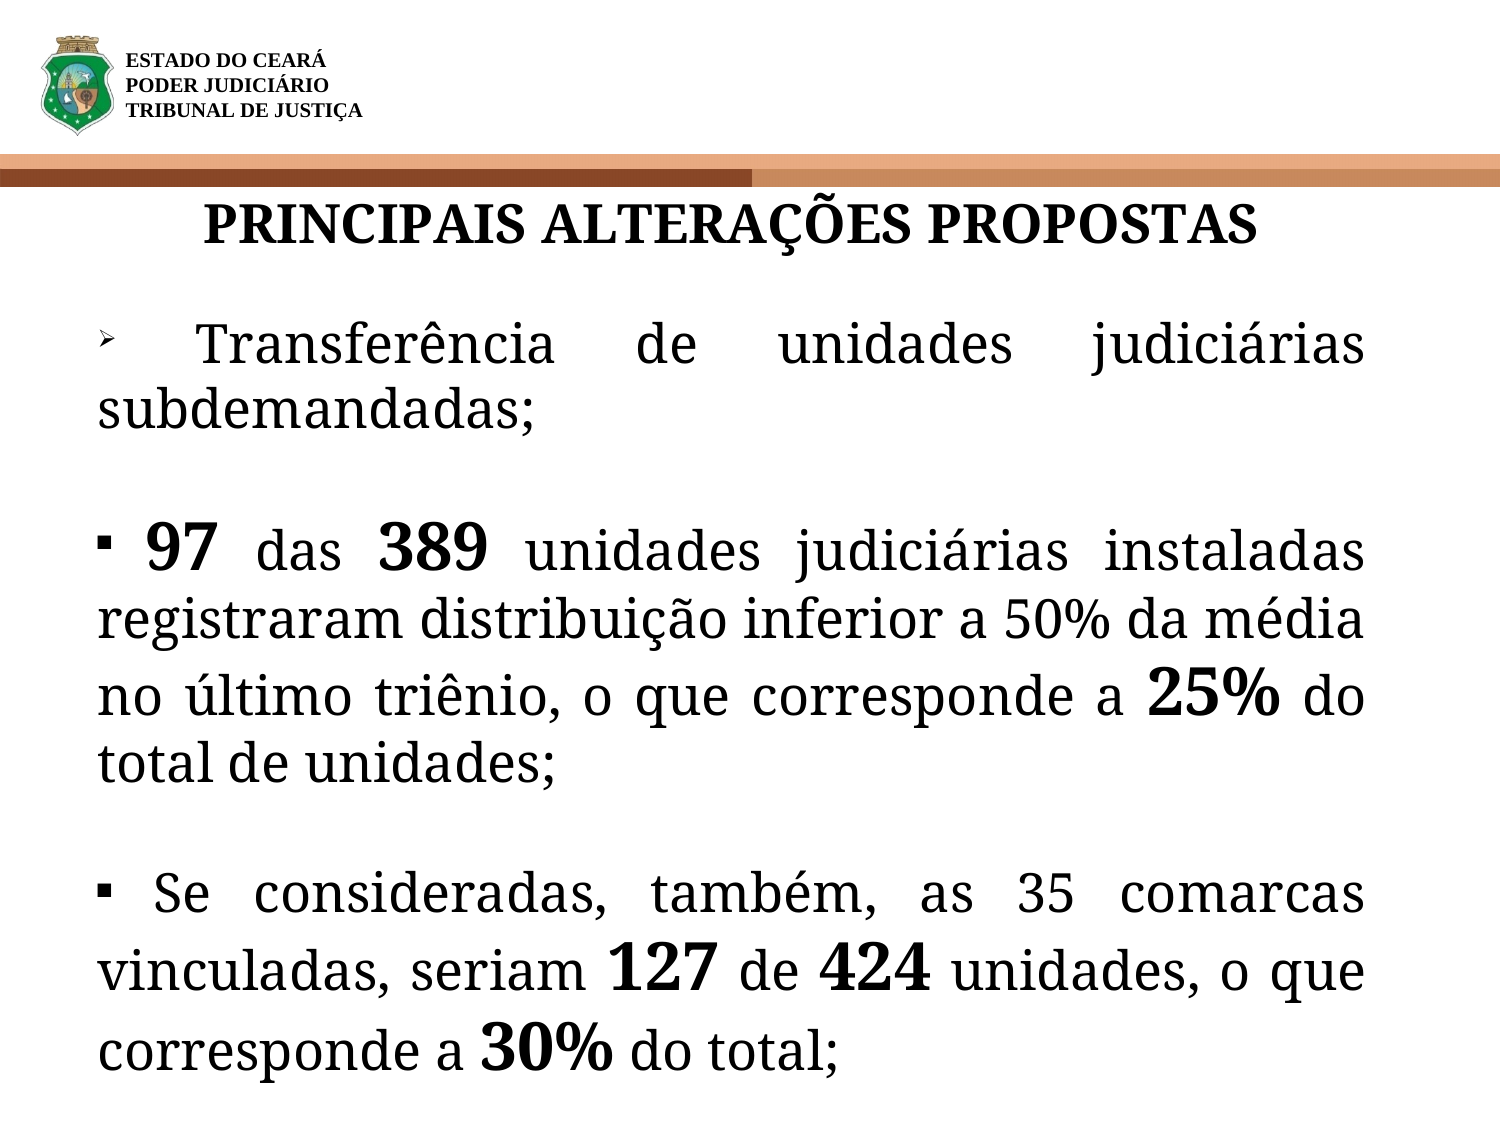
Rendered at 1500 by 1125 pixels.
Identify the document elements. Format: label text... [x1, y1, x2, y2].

picture [0, 154, 1500, 187]
text_box PRINCIPAIS ALTERAÇÕES PROPOSTAS Transferência de unidades judiciárias subdemandadas; 97 das 389 unidades judiciárias instaladas registraram distribuição inferior a 50% da média no último triênio, o que corresponde a 25% do total de unidades; Se consideradas, também, as 35 comarcas vinculadas, seriam 127 de 424 unidades, o que corresponde a 30% do total; [82, 181, 1382, 697]
picture [37, 35, 118, 136]
